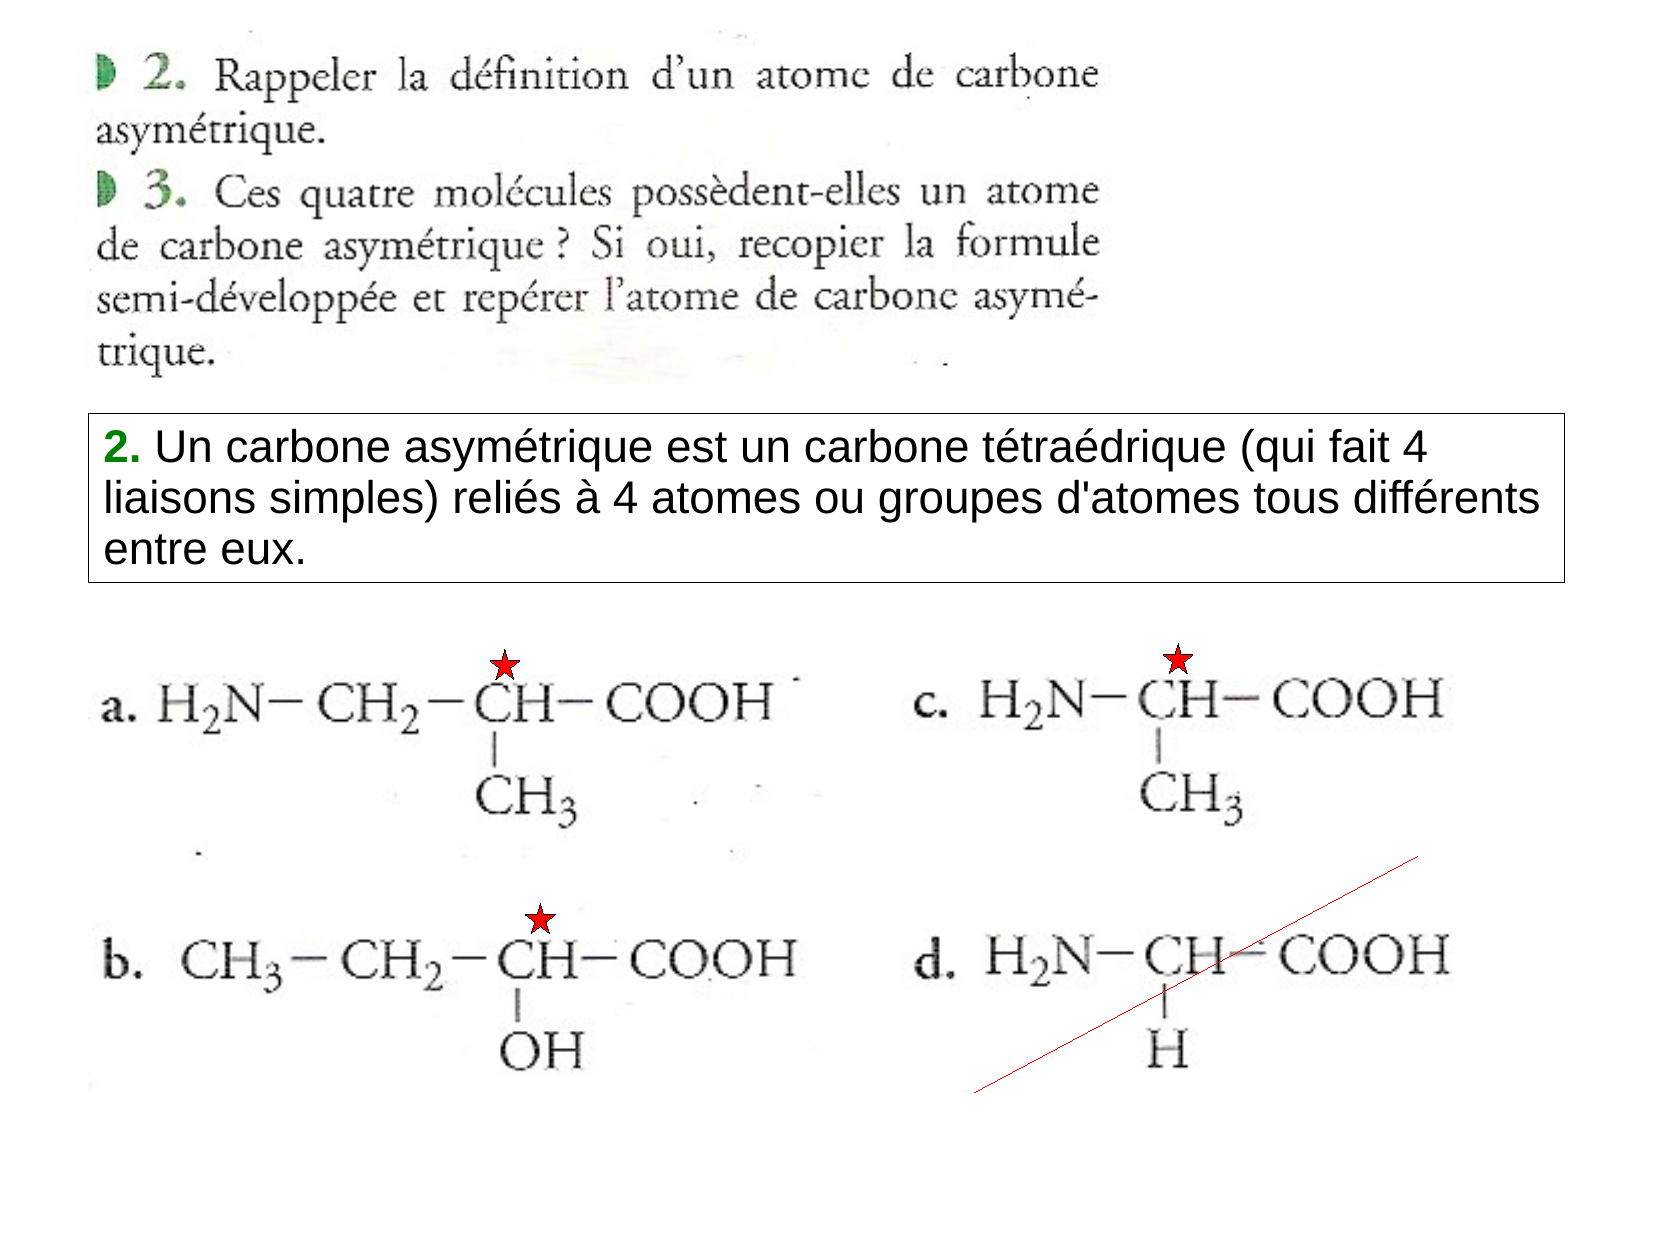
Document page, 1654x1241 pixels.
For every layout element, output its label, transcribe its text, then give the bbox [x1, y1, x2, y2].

picture [74, 29, 1114, 384]
picture [88, 674, 823, 1093]
picture [898, 649, 1506, 1093]
text_box [490, 649, 520, 680]
text_box 2. Un carbone asymétrique est un carbone tétraédrique (qui fait 4 liaisons simples) reliés à 4 atomes ou groupes d'atomes tous différents entre eux. [88, 413, 1565, 583]
text_box [525, 903, 556, 934]
text_box [1163, 643, 1193, 674]
